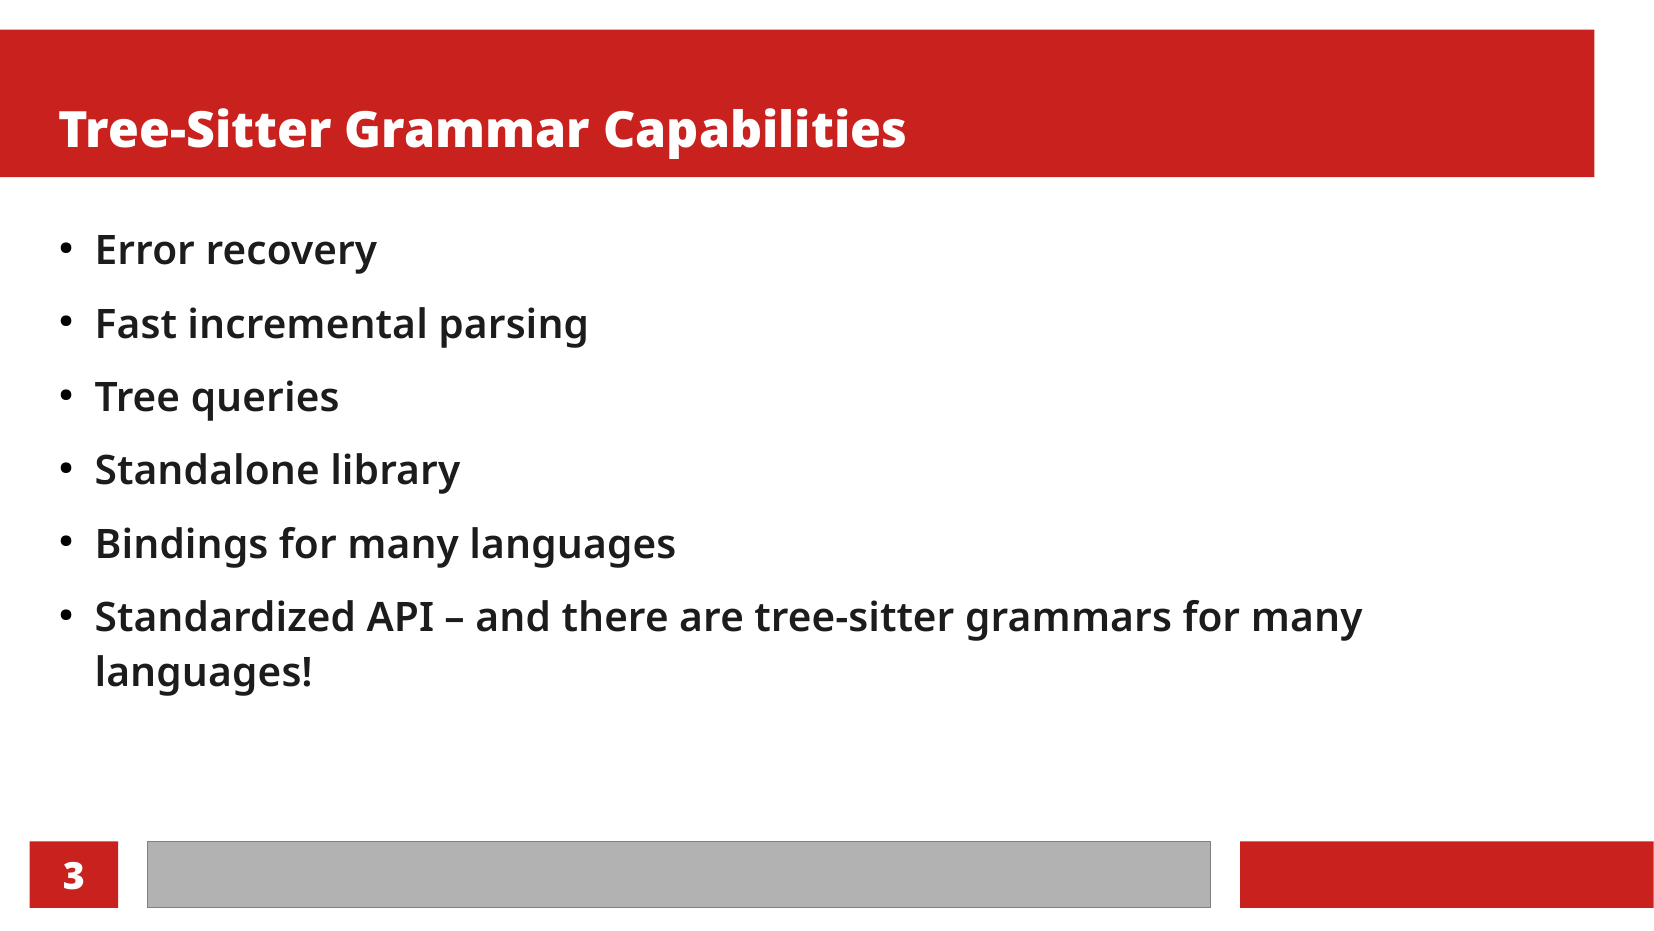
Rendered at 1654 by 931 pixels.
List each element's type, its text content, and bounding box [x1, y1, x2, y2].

title Tree-Sitter Grammar Capabilities [59, 44, 1595, 163]
list Error recovery Fast incremental parsing Tree queries Standalone library Bindings for many languages Standardized API – and there are tree-sitter grammars for many languages! [59, 221, 1565, 798]
